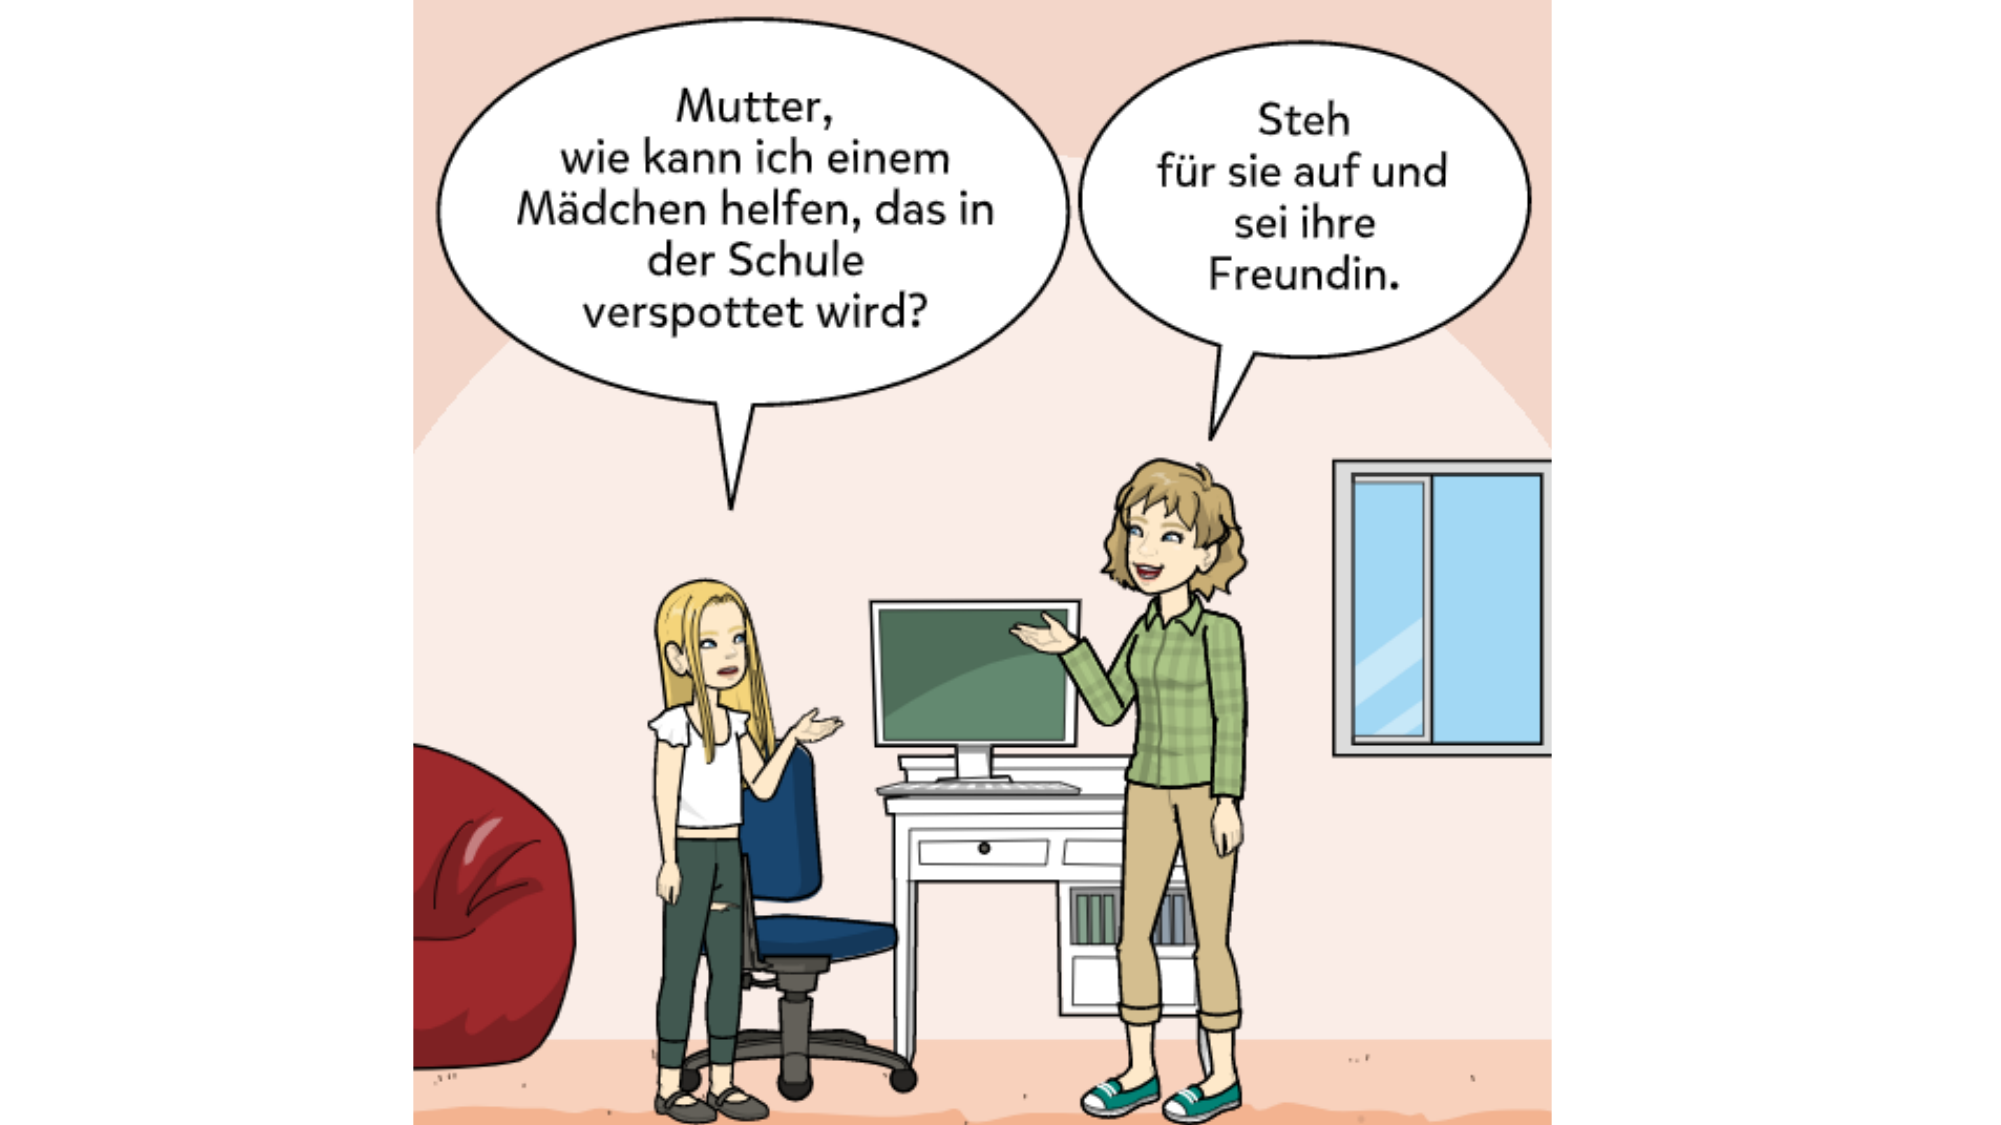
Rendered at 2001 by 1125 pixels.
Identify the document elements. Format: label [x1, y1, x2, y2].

picture [413, 0, 1552, 1125]
